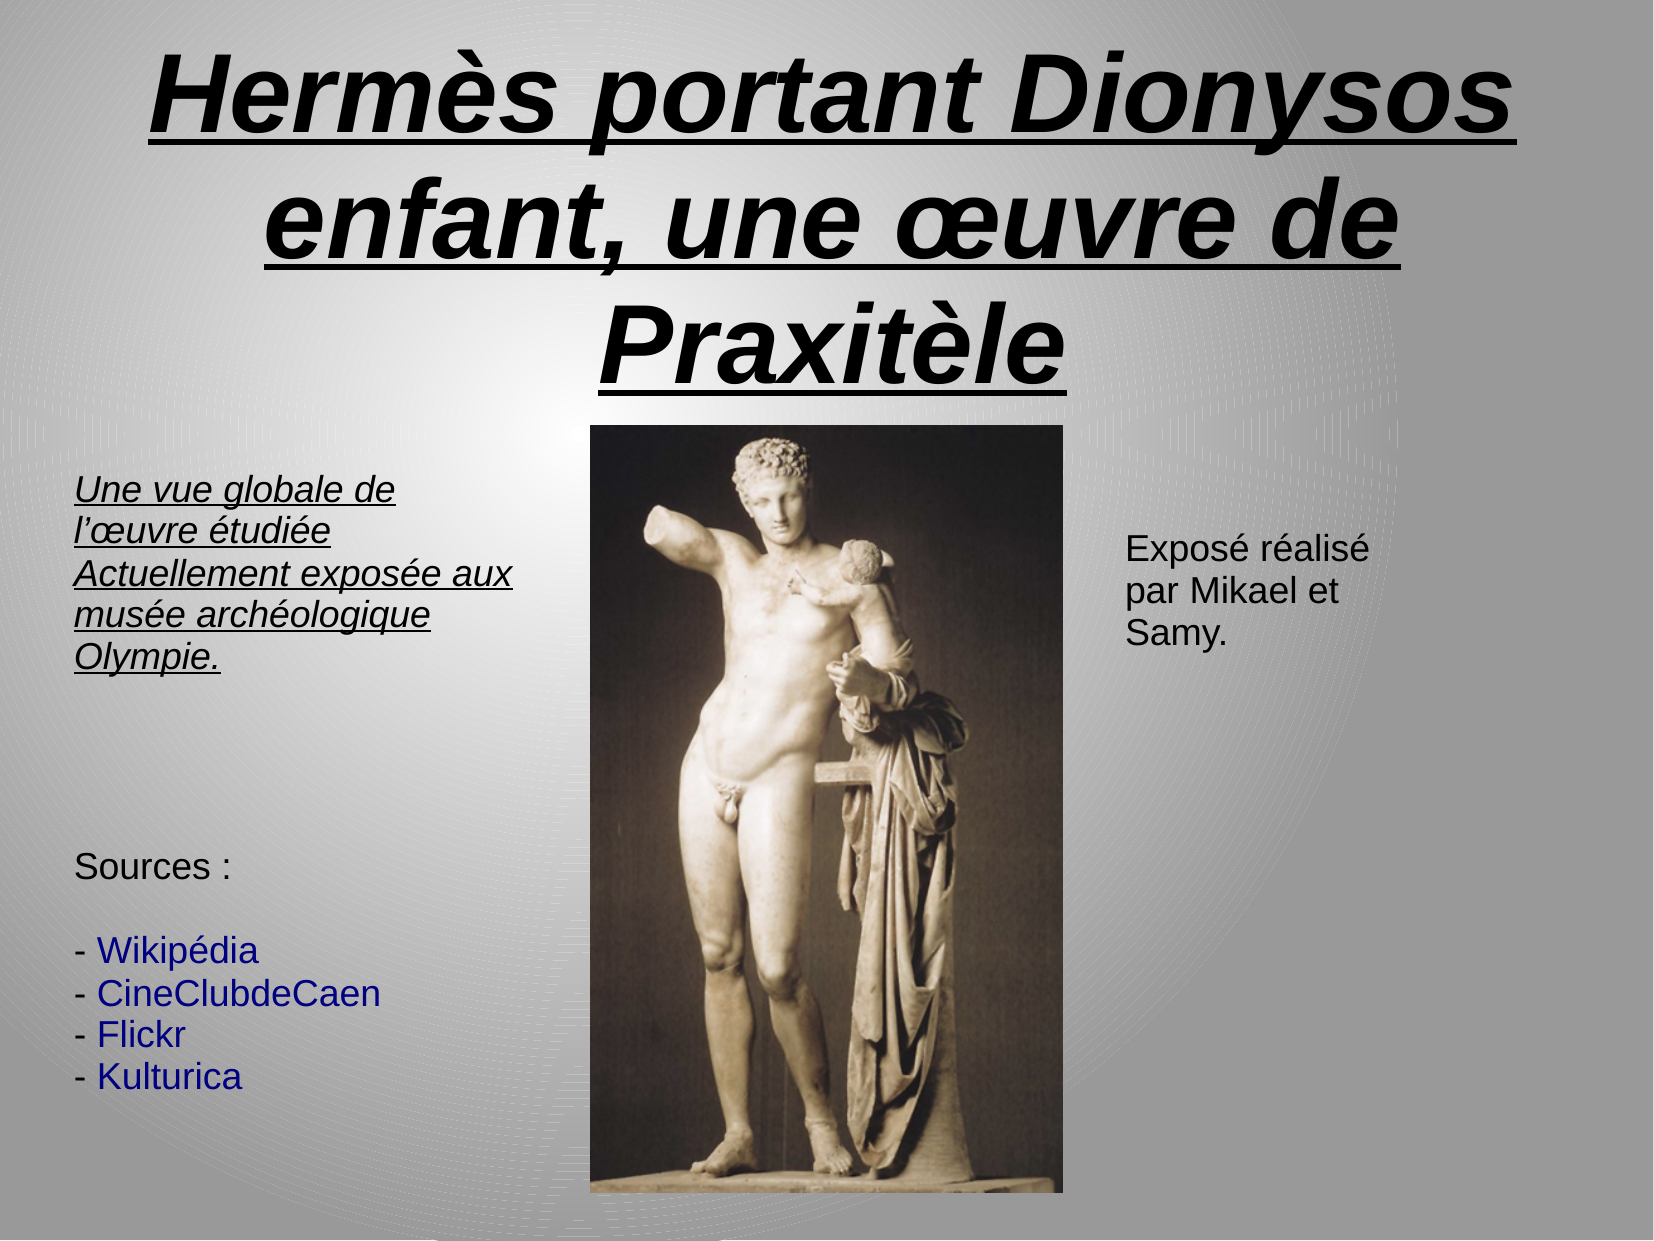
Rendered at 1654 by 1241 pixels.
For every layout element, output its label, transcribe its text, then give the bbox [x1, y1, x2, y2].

picture [590, 425, 1063, 1193]
text_box Une vue globale de l’œuvre étudiée Actuellement exposée aux musée archéologique Olympie. [59, 460, 532, 886]
text_box Exposé réalisé par Mikael et Samy. [1110, 520, 1394, 662]
text_box Hermès portant Dionysos enfant, une œuvre de Praxitèle [70, 23, 1595, 597]
text_box Sources : - Wikipédia - CineClubdeCaen - Flickr - Kulturica [59, 838, 414, 1106]
